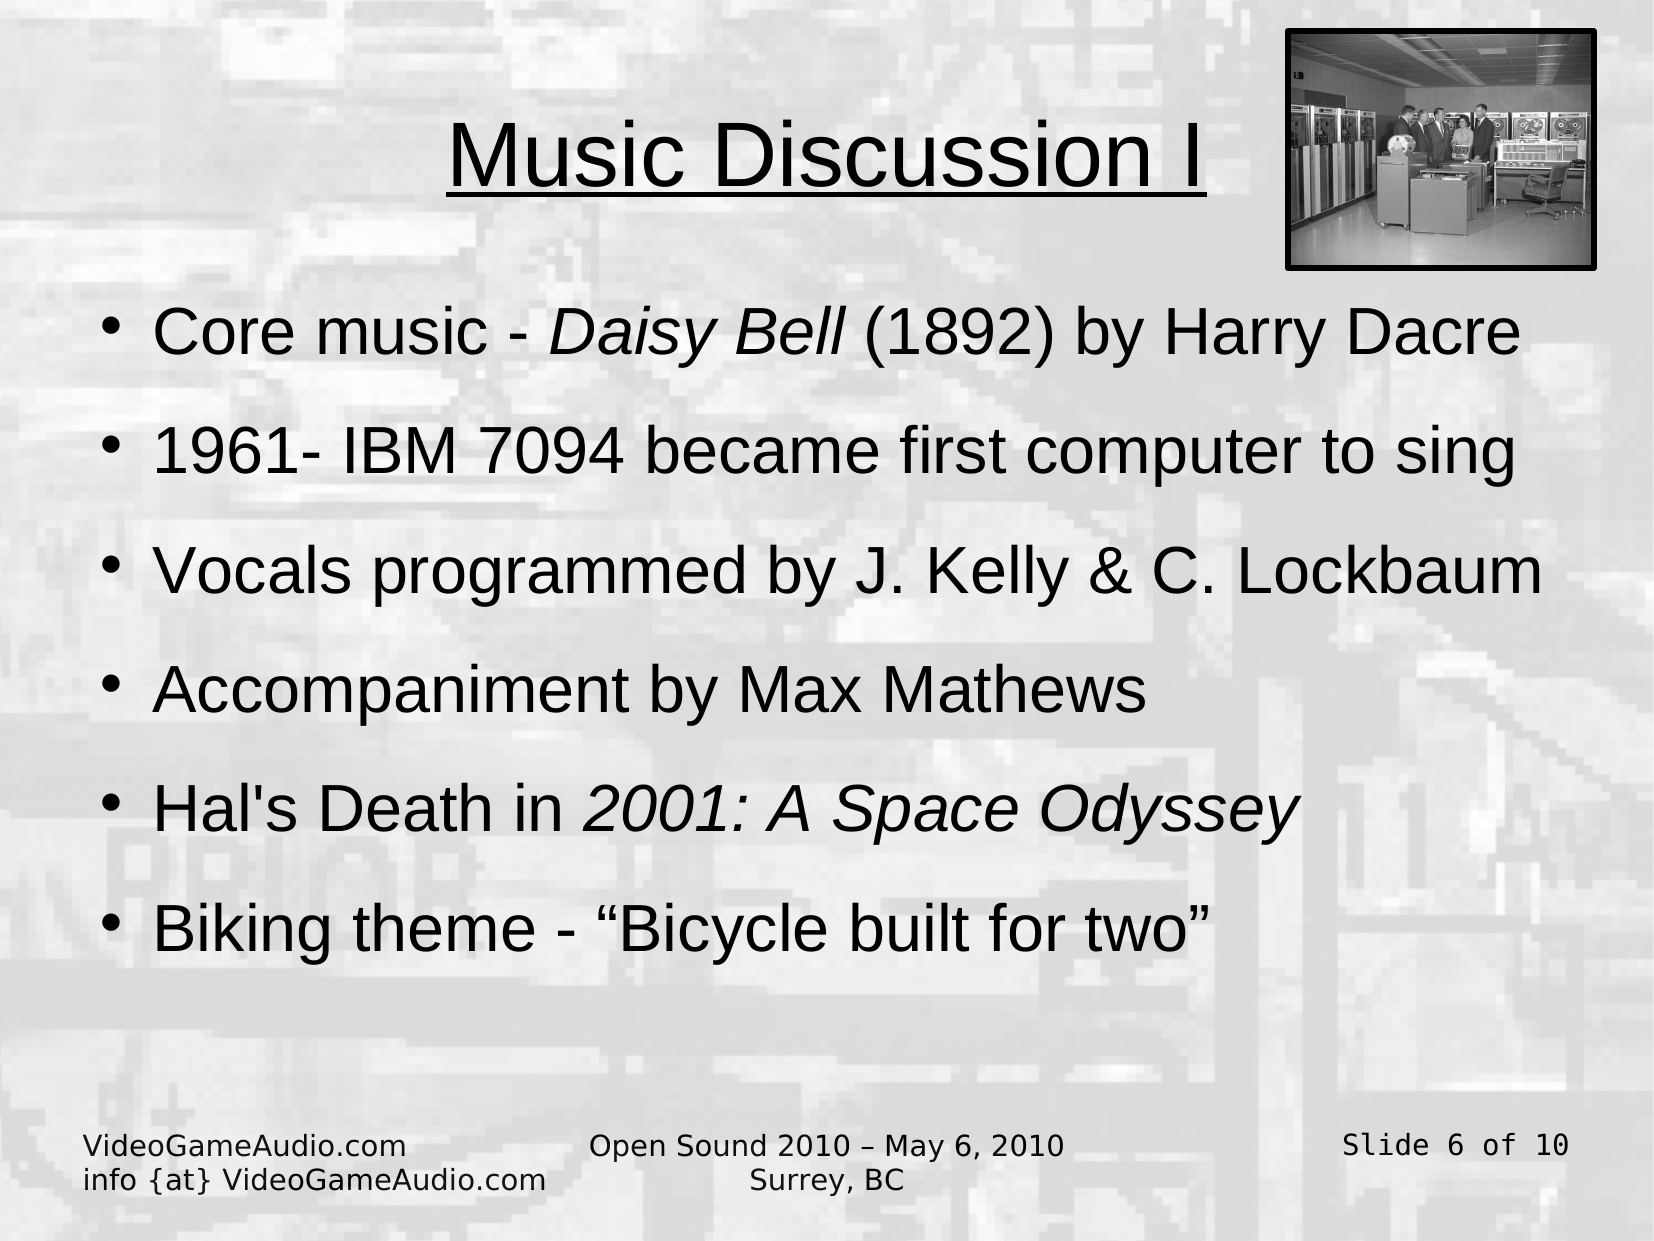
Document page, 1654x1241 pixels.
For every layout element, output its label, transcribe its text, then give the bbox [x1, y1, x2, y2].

picture [0, 0, 1654, 1241]
text_box Core music - Daisy Bell (1892) by Harry Dacre 1961- IBM 7094 became first computer to sing Vocals programmed by J. Kelly & C. Lockbaum Accompaniment by Max Mathews Hal's Death in 2001: A Space Odyssey Biking theme - “Bicycle built for two” [82, 290, 1571, 1109]
text_box Music Discussion I [82, 49, 1285, 257]
